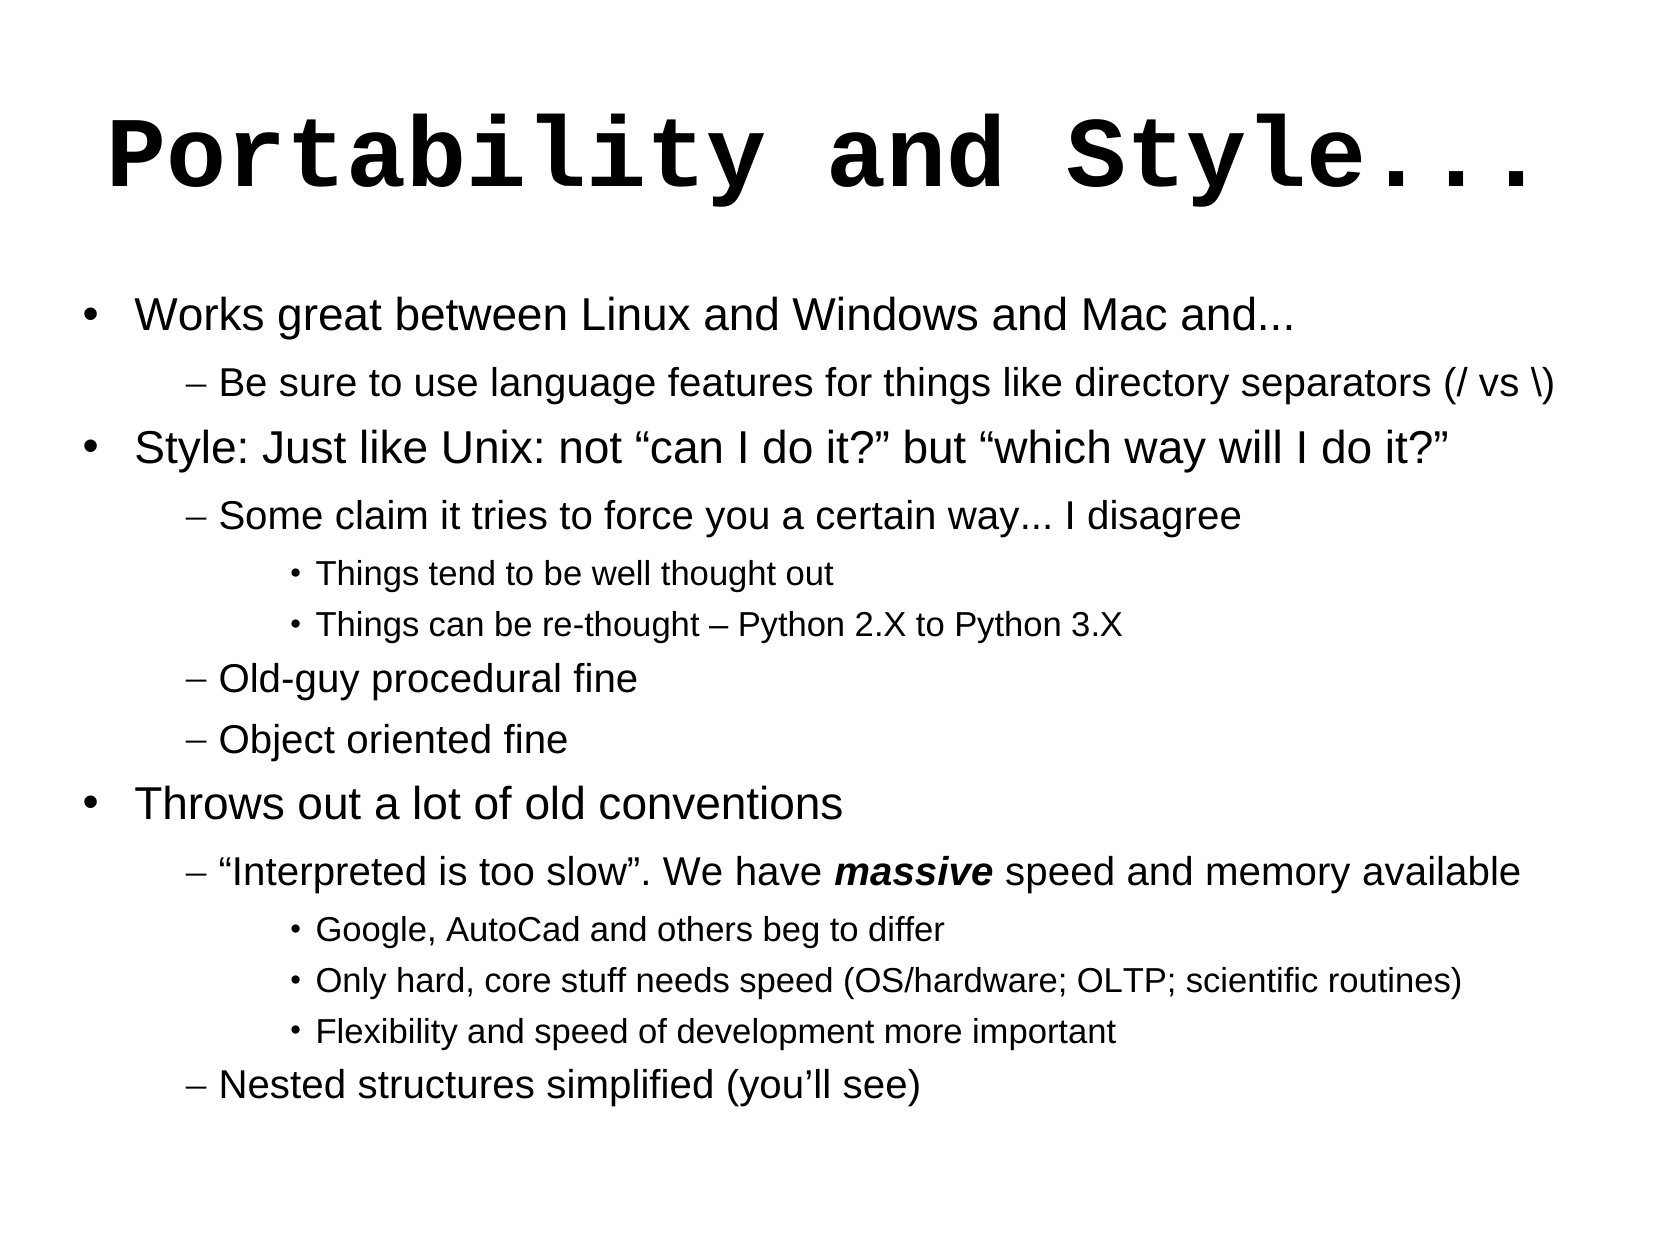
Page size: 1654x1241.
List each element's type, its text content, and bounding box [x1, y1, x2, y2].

list Works great between Linux and Windows and Mac and... Be sure to use language features for things like directory separators (/ vs \) Style: Just like Unix: not “can I do it?” but “which way will I do it?” Some claim it tries to force you a certain way... I disagree Things tend to be well thought out Things can be re-thought – Python 2.X to Python 3.X Old-guy procedural fine Object oriented fine Throws out a lot of old conventions “Interpreted is too slow”. We have massive speed and memory available Google, AutoCad and others beg to differ Only hard, core stuff needs speed (OS/hardware; OLTP; scientific routines) Flexibility and speed of development more important Nested structures simplified (you’ll see) [82, 284, 1571, 1182]
title Portability and Style... [82, 49, 1571, 257]
